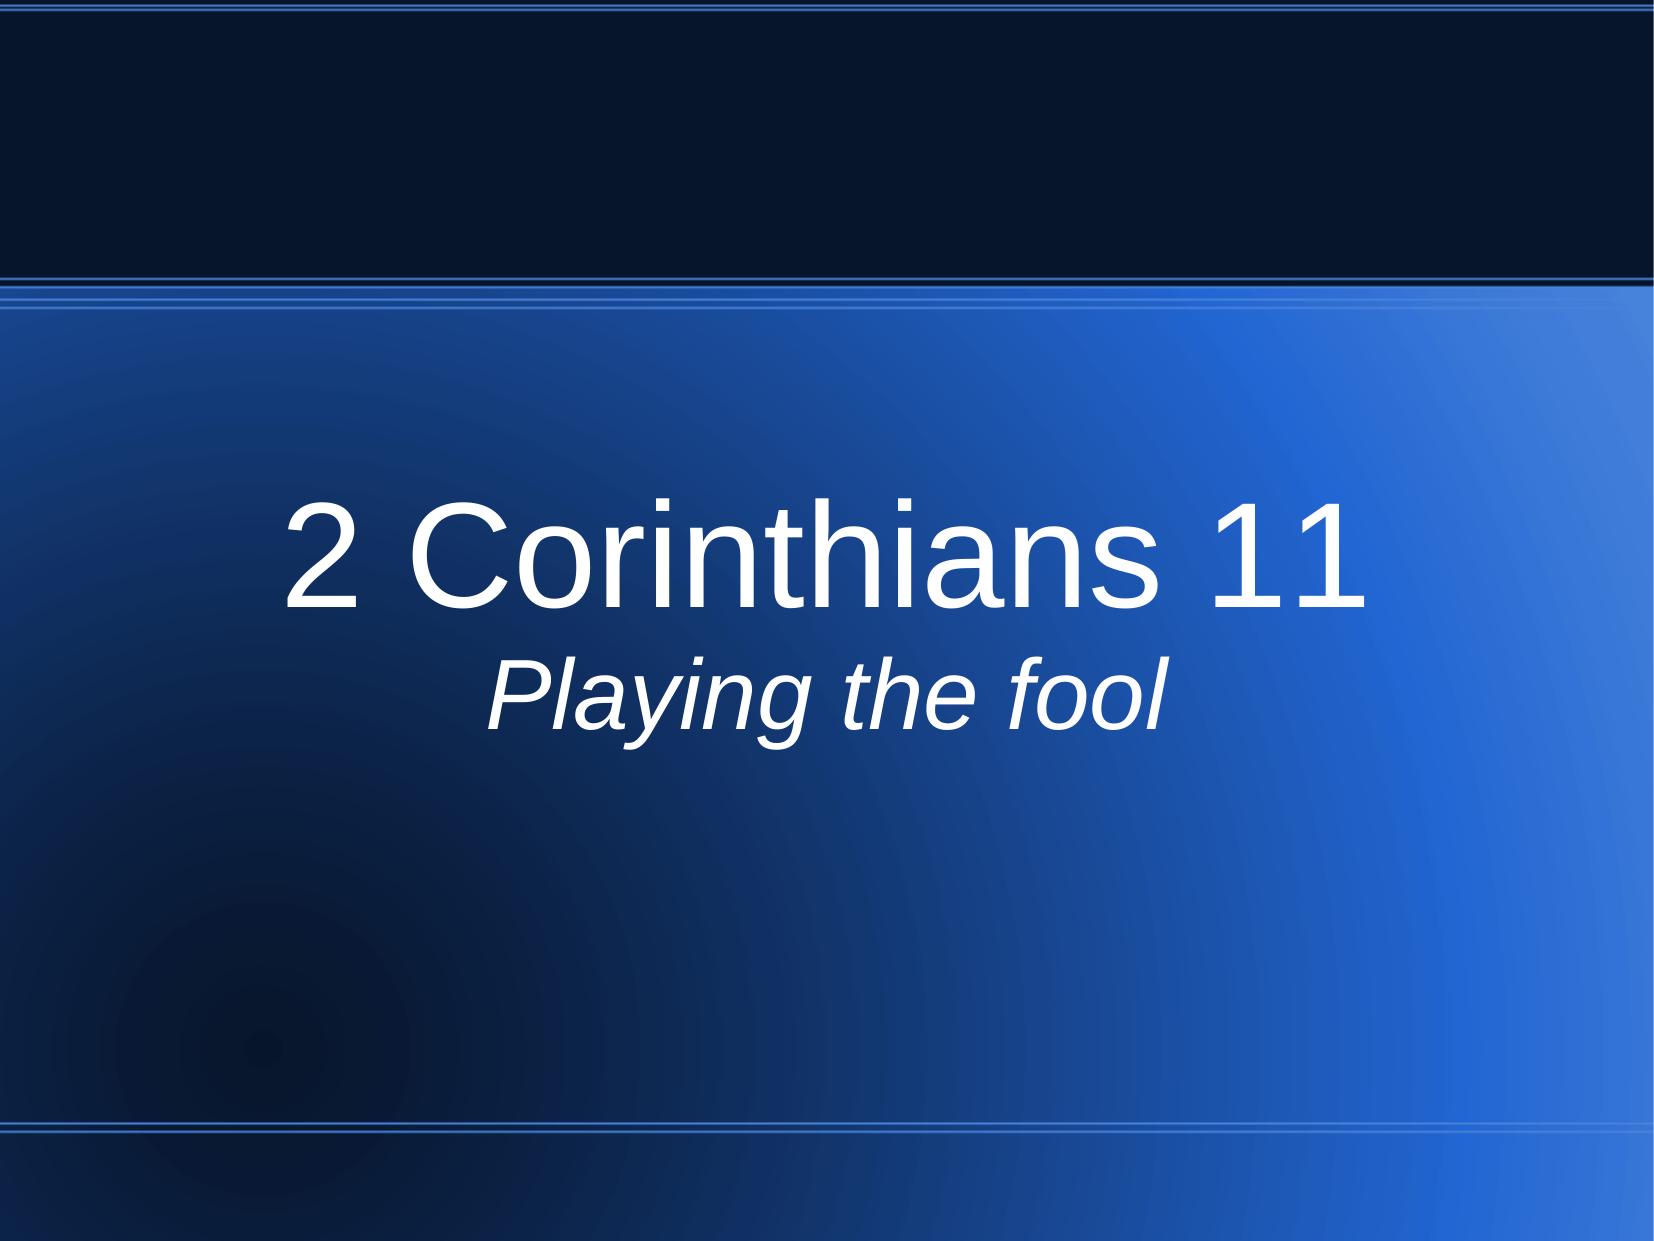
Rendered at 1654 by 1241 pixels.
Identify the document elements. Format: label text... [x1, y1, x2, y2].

picture [0, 0, 1654, 1241]
subtitle 2 Corinthians 11 Playing the fool [82, 56, 1571, 1167]
